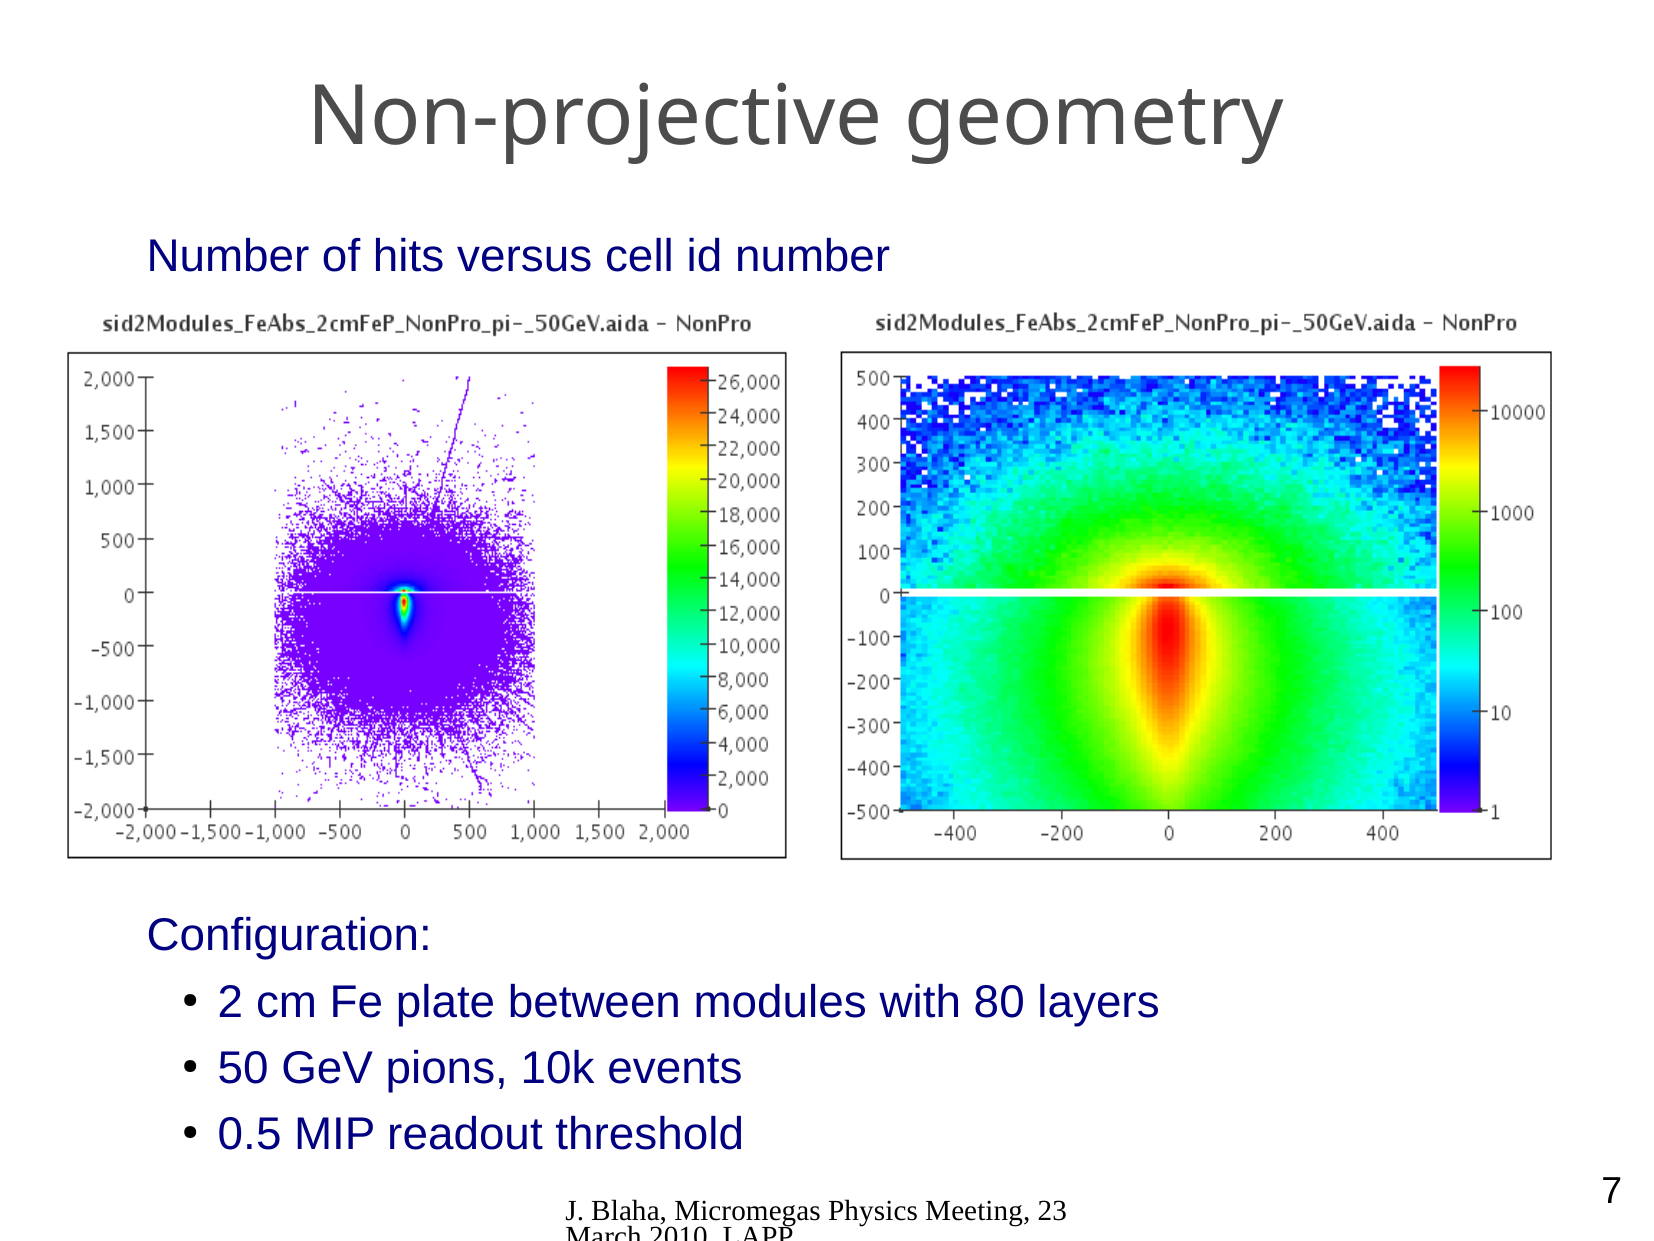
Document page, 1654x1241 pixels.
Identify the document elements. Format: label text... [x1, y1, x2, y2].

text_box Number of hits versus cell id number [131, 222, 1541, 290]
picture [826, 298, 1569, 878]
text_box 7 [1586, 1161, 1637, 1219]
picture [50, 291, 804, 885]
text_box Configuration: 2 cm Fe plate between modules with 80 layers 50 GeV pions, 10k events 0.5 MIP readout threshold [131, 902, 1541, 1167]
title Non-projective geometry [0, 18, 1634, 208]
